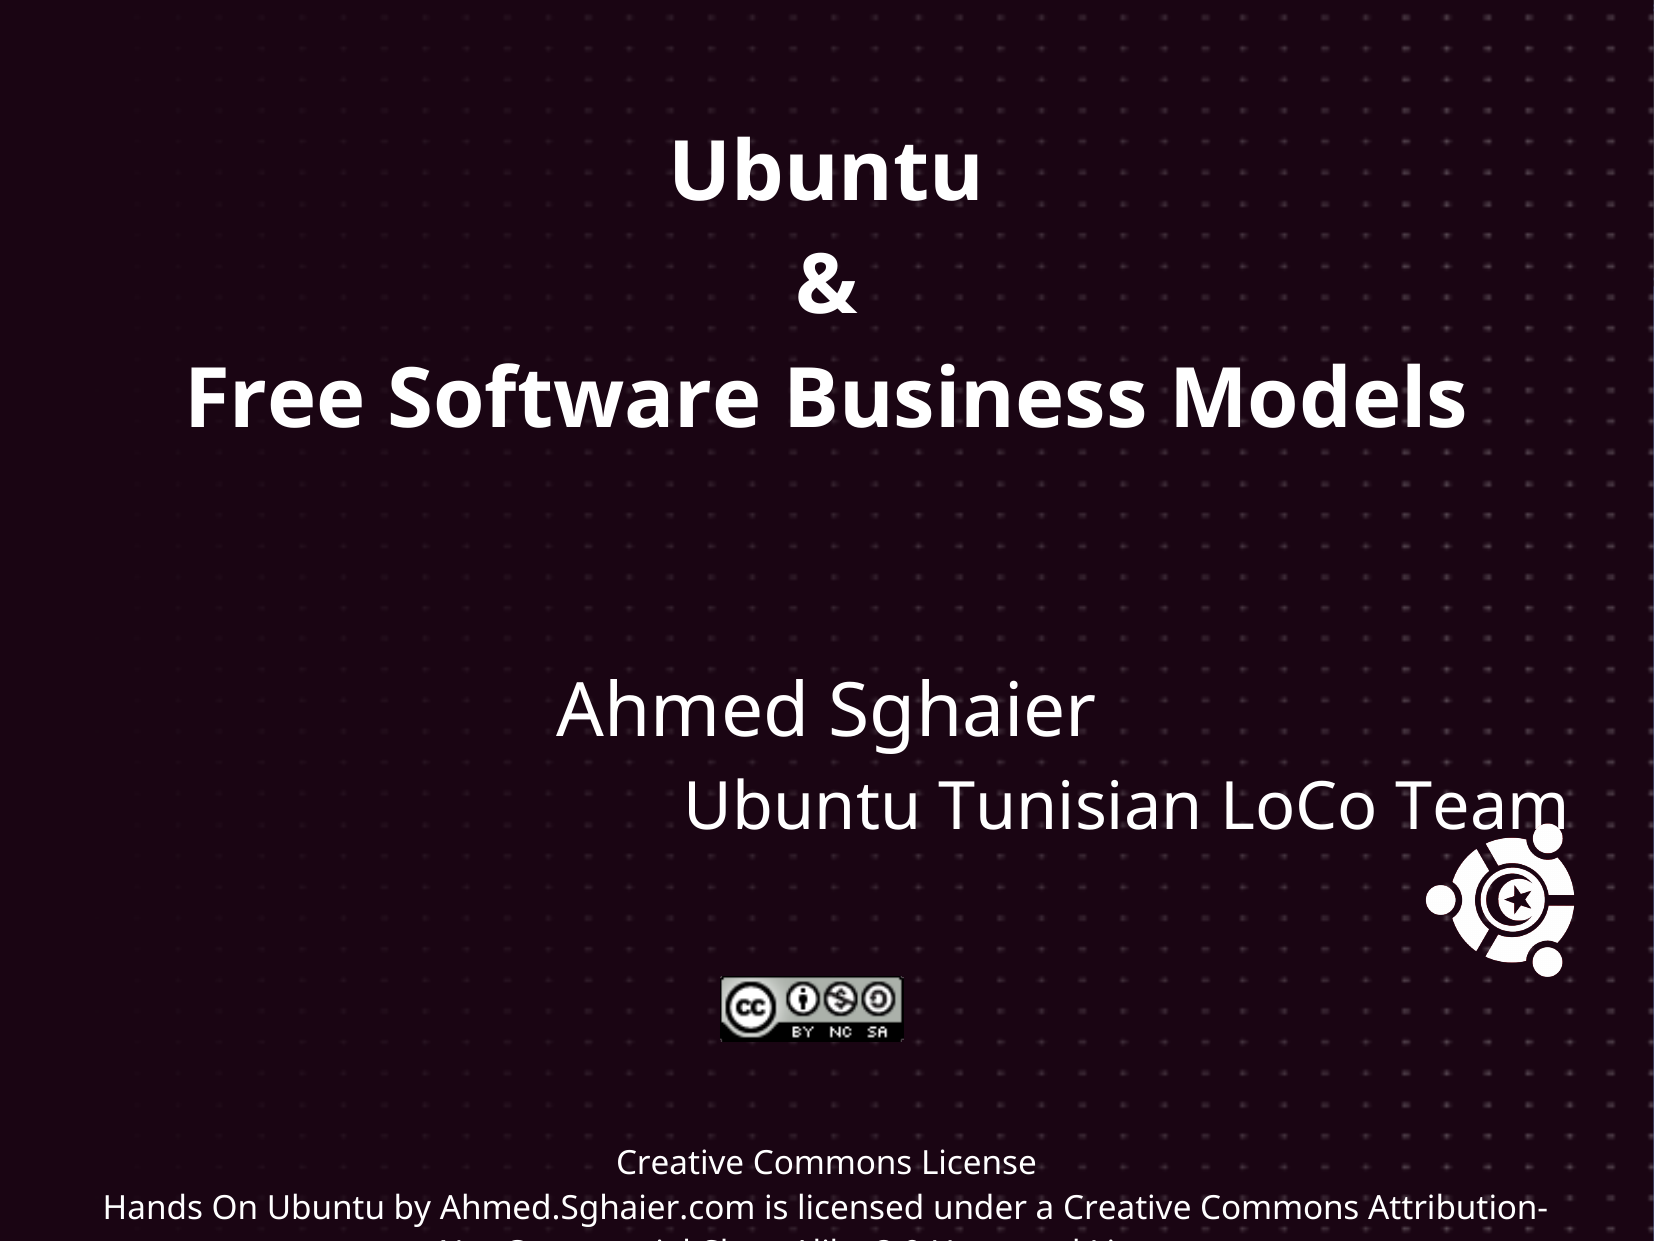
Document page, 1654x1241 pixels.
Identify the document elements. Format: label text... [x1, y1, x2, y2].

subtitle Ubuntu & Free Software Business Models Ahmed Sghaier Ubuntu Tunisian LoCo Team Creative Commons License Hands On Ubuntu by Ahmed.Sghaier.com is licensed under a Creative Commons Attribution-NonCommercial-ShareAlike 3.0 Unported License. [82, 6, 1571, 1152]
picture [0, 0, 1654, 1241]
